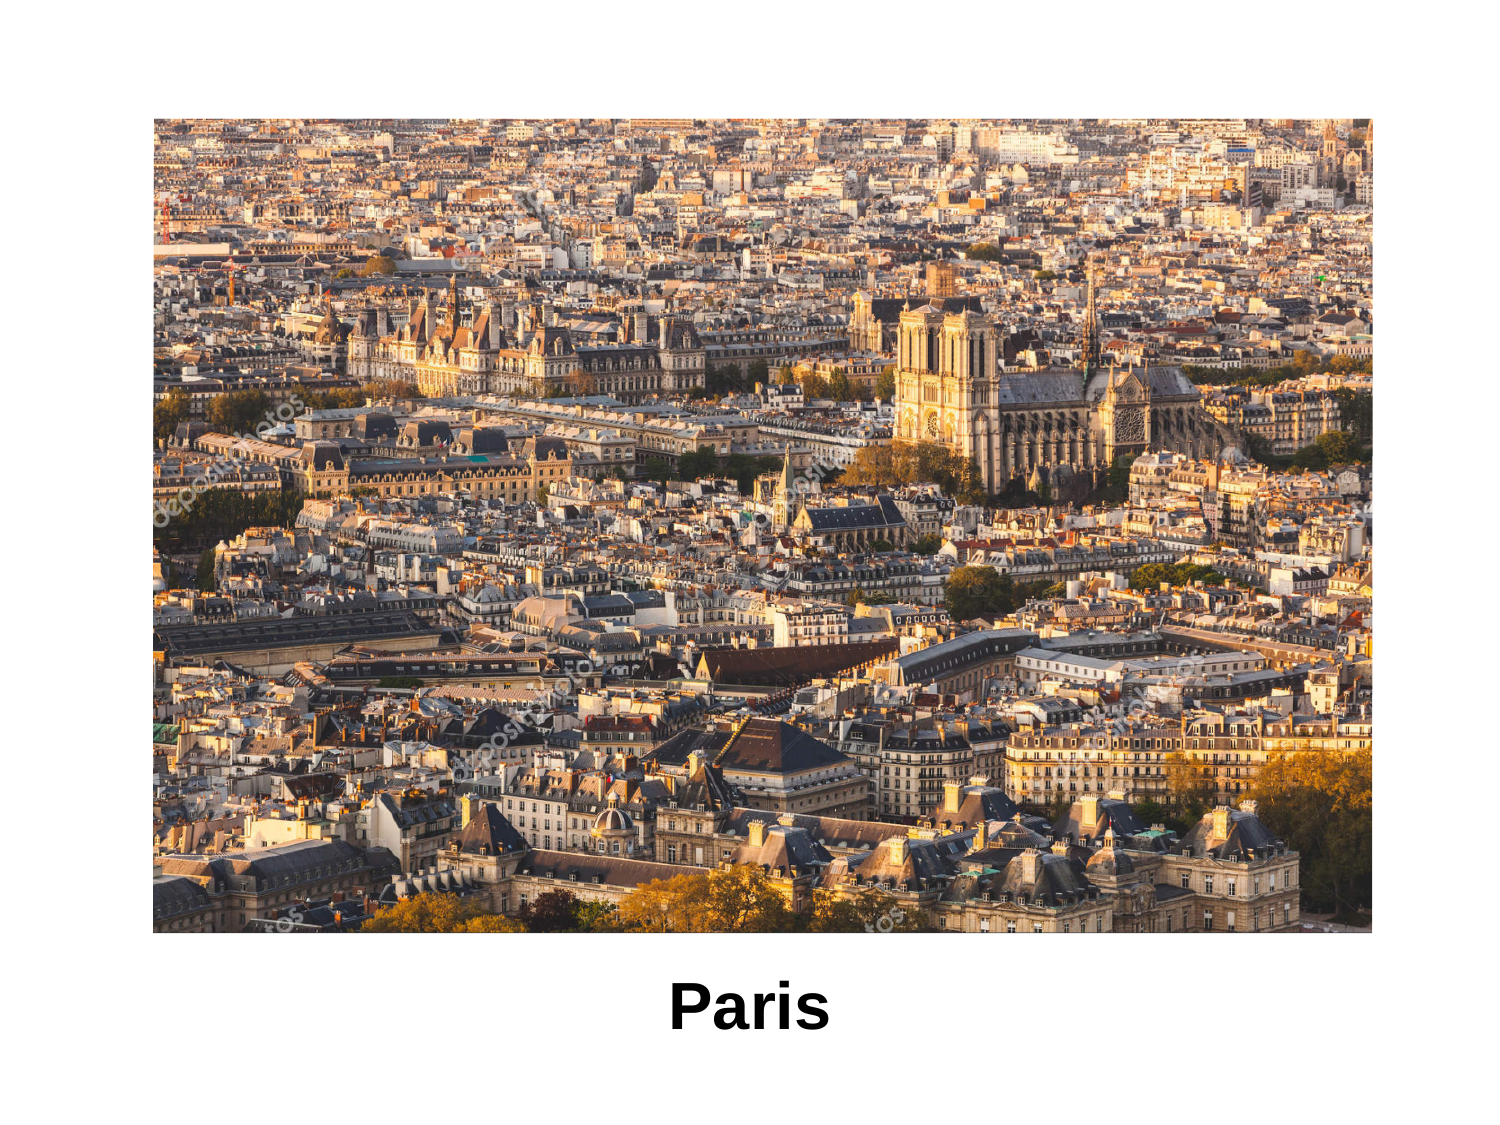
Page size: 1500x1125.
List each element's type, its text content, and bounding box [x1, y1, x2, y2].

picture [152, 118, 1373, 934]
text_box Paris [0, 962, 1500, 1075]
